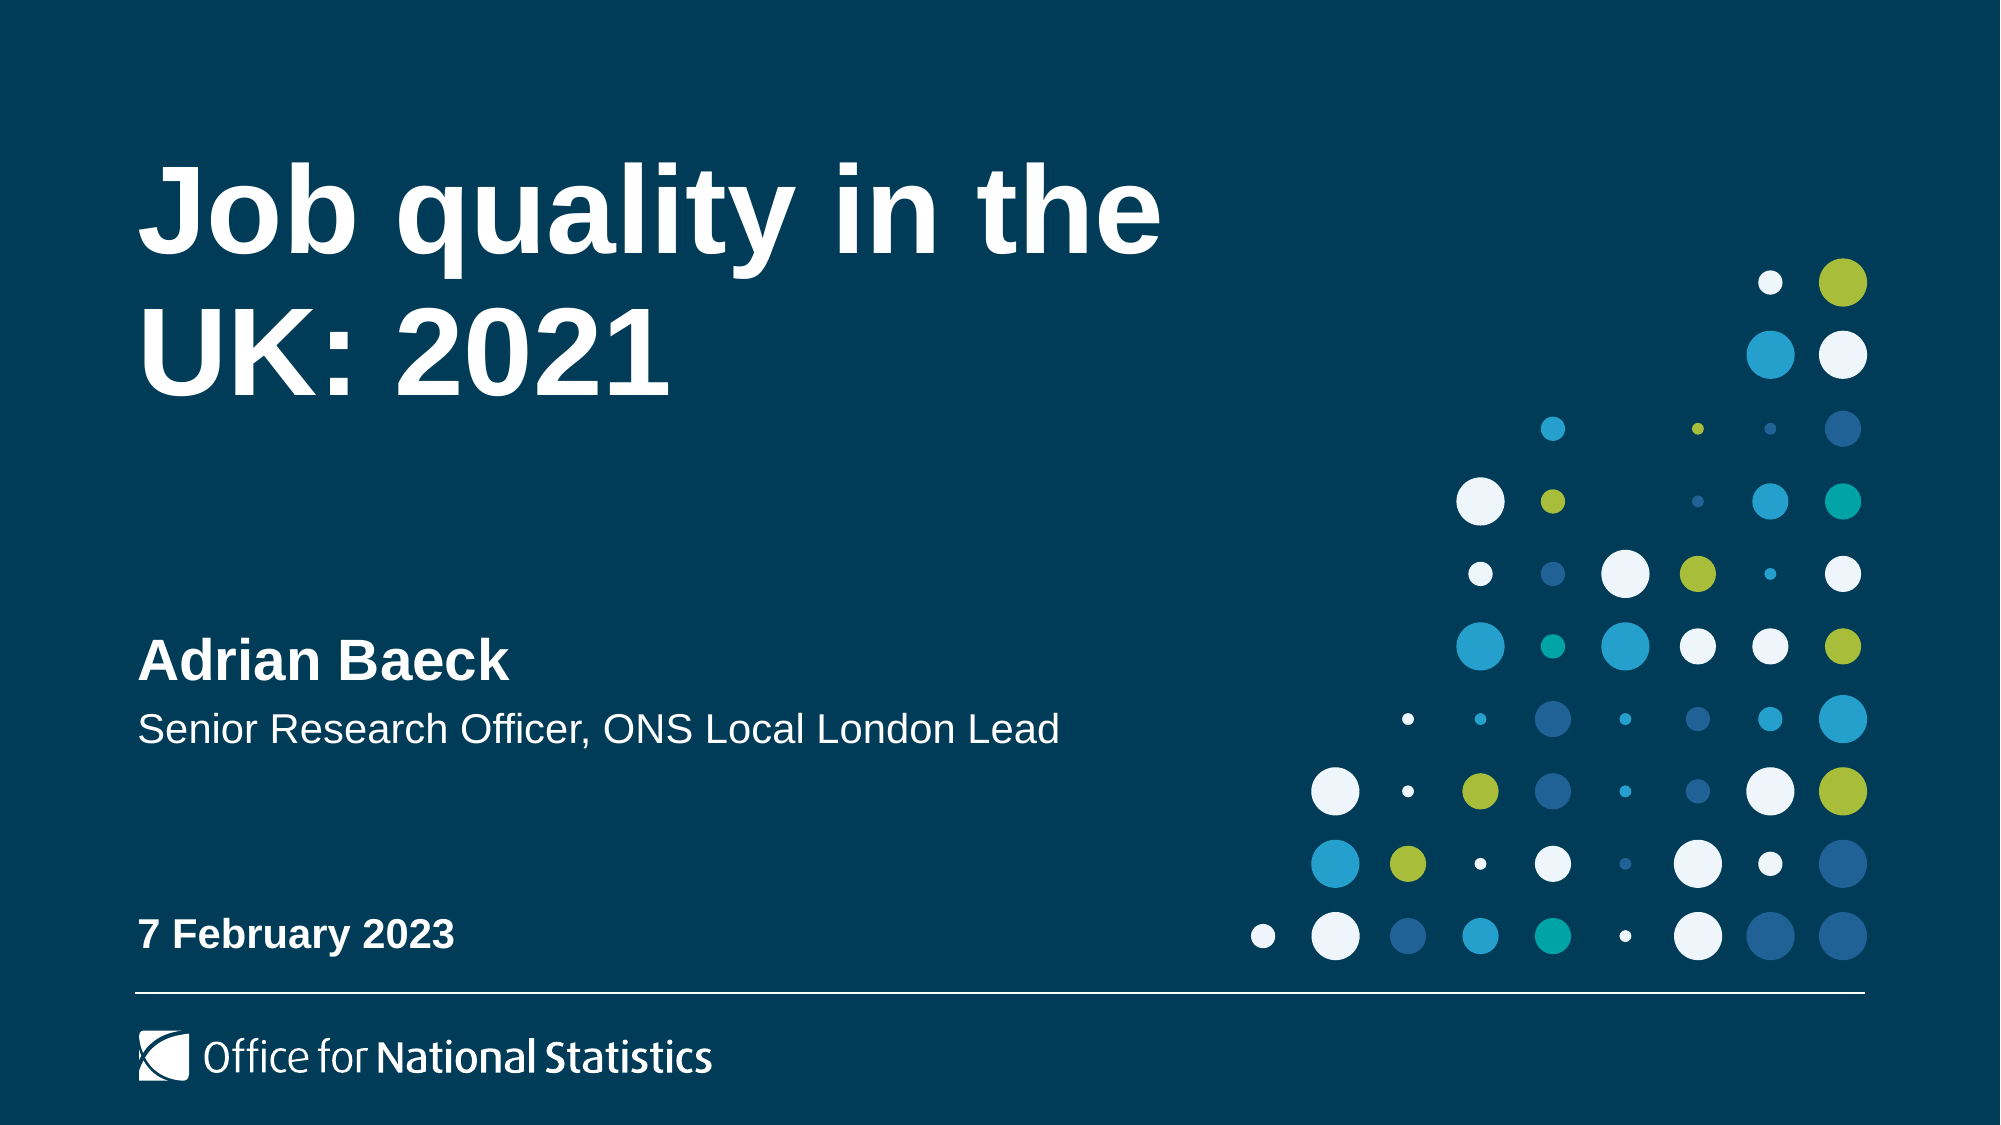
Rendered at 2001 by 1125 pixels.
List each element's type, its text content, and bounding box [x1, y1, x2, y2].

list Senior Research Officer, ONS Local London Lead [137, 697, 1193, 749]
title Job quality in the UK: 2021 [137, 139, 1323, 574]
list Adrian Baeck [137, 619, 1193, 692]
text_box 7 February 2023 [137, 899, 588, 960]
